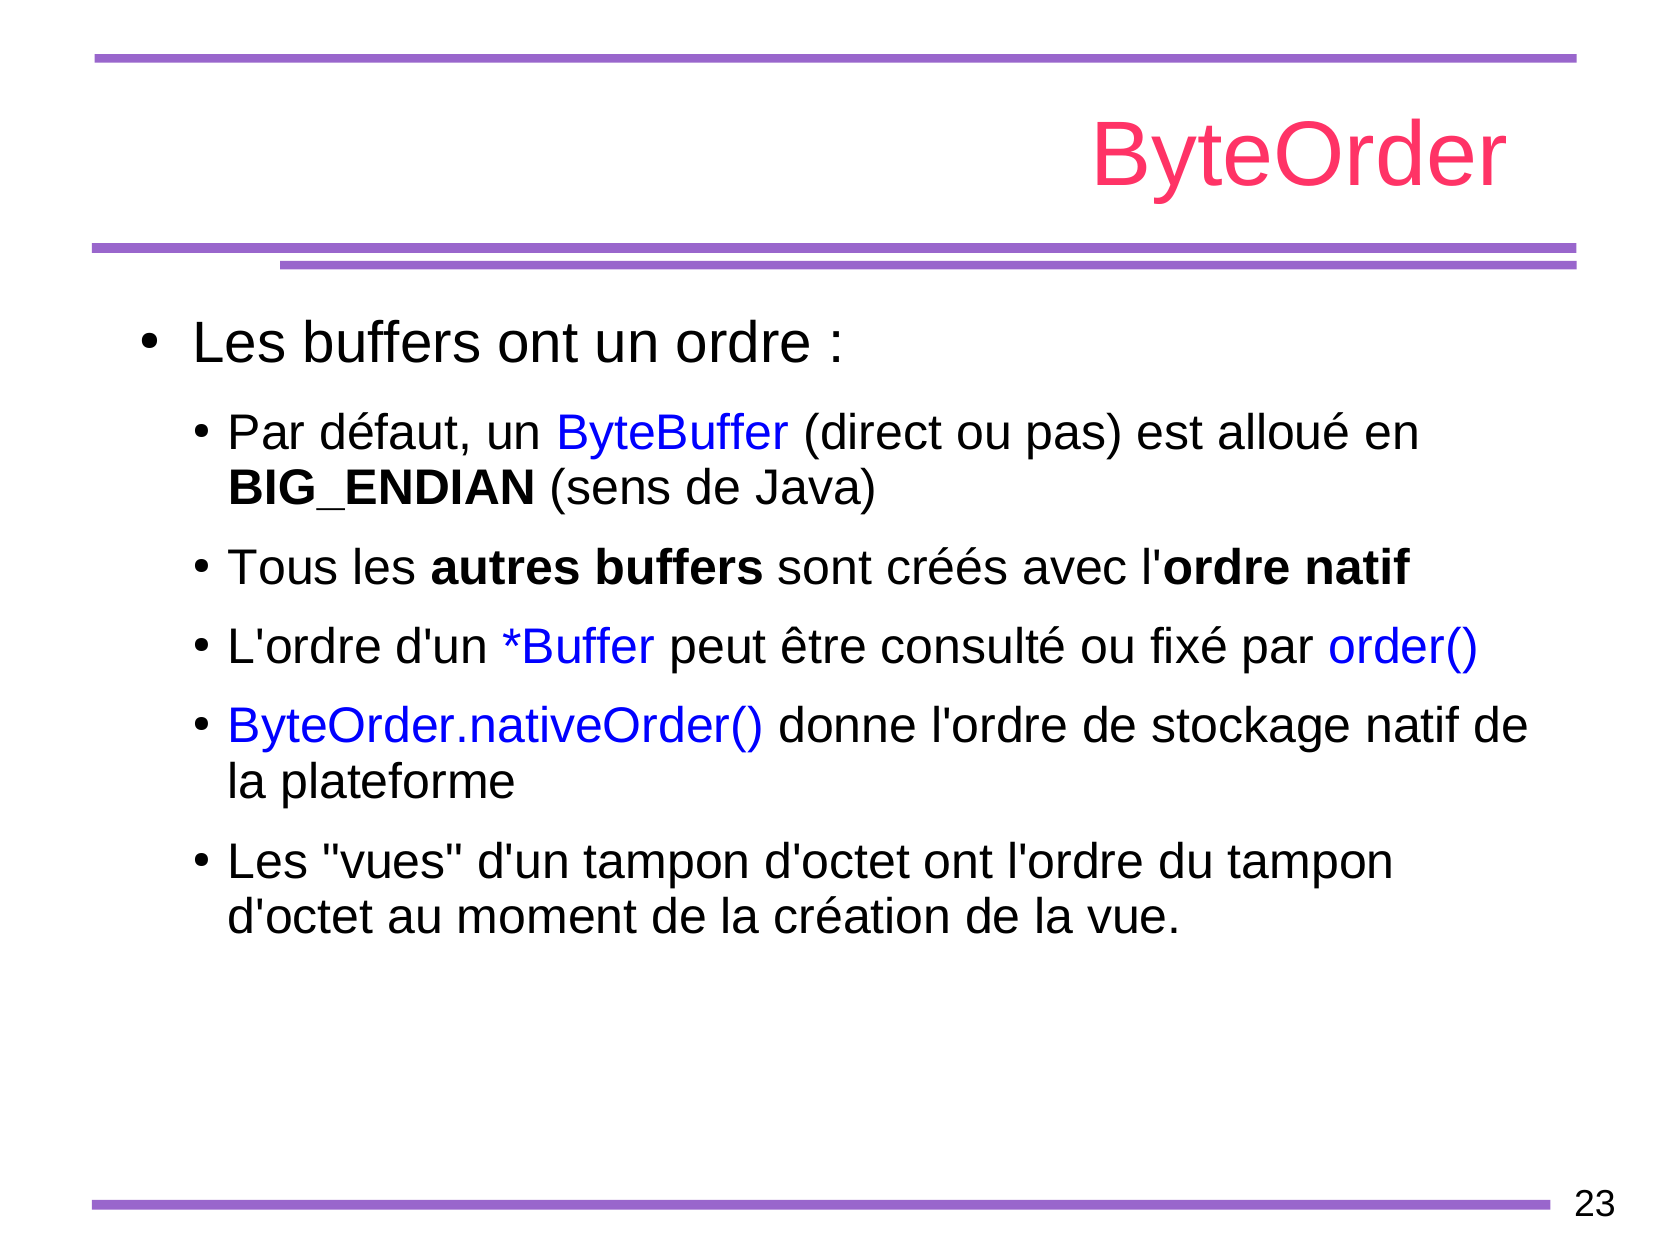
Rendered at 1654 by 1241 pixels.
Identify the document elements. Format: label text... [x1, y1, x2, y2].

title ByteOrder [121, 49, 1534, 257]
list Les buffers ont un ordre : Par défaut, un ByteBuffer (direct ou pas) est alloué en BIG_ENDIAN (sens de Java) Tous les autres buffers sont créés avec l'ordre natif L'ordre d'un *Buffer peut être consulté ou fixé par order() ByteOrder.nativeOrder() donne l'ordre de stockage natif de la plateforme Les "vues" d'un tampon d'octet ont l'ordre du tampon d'octet au moment de la création de la vue. [121, 309, 1534, 1162]
